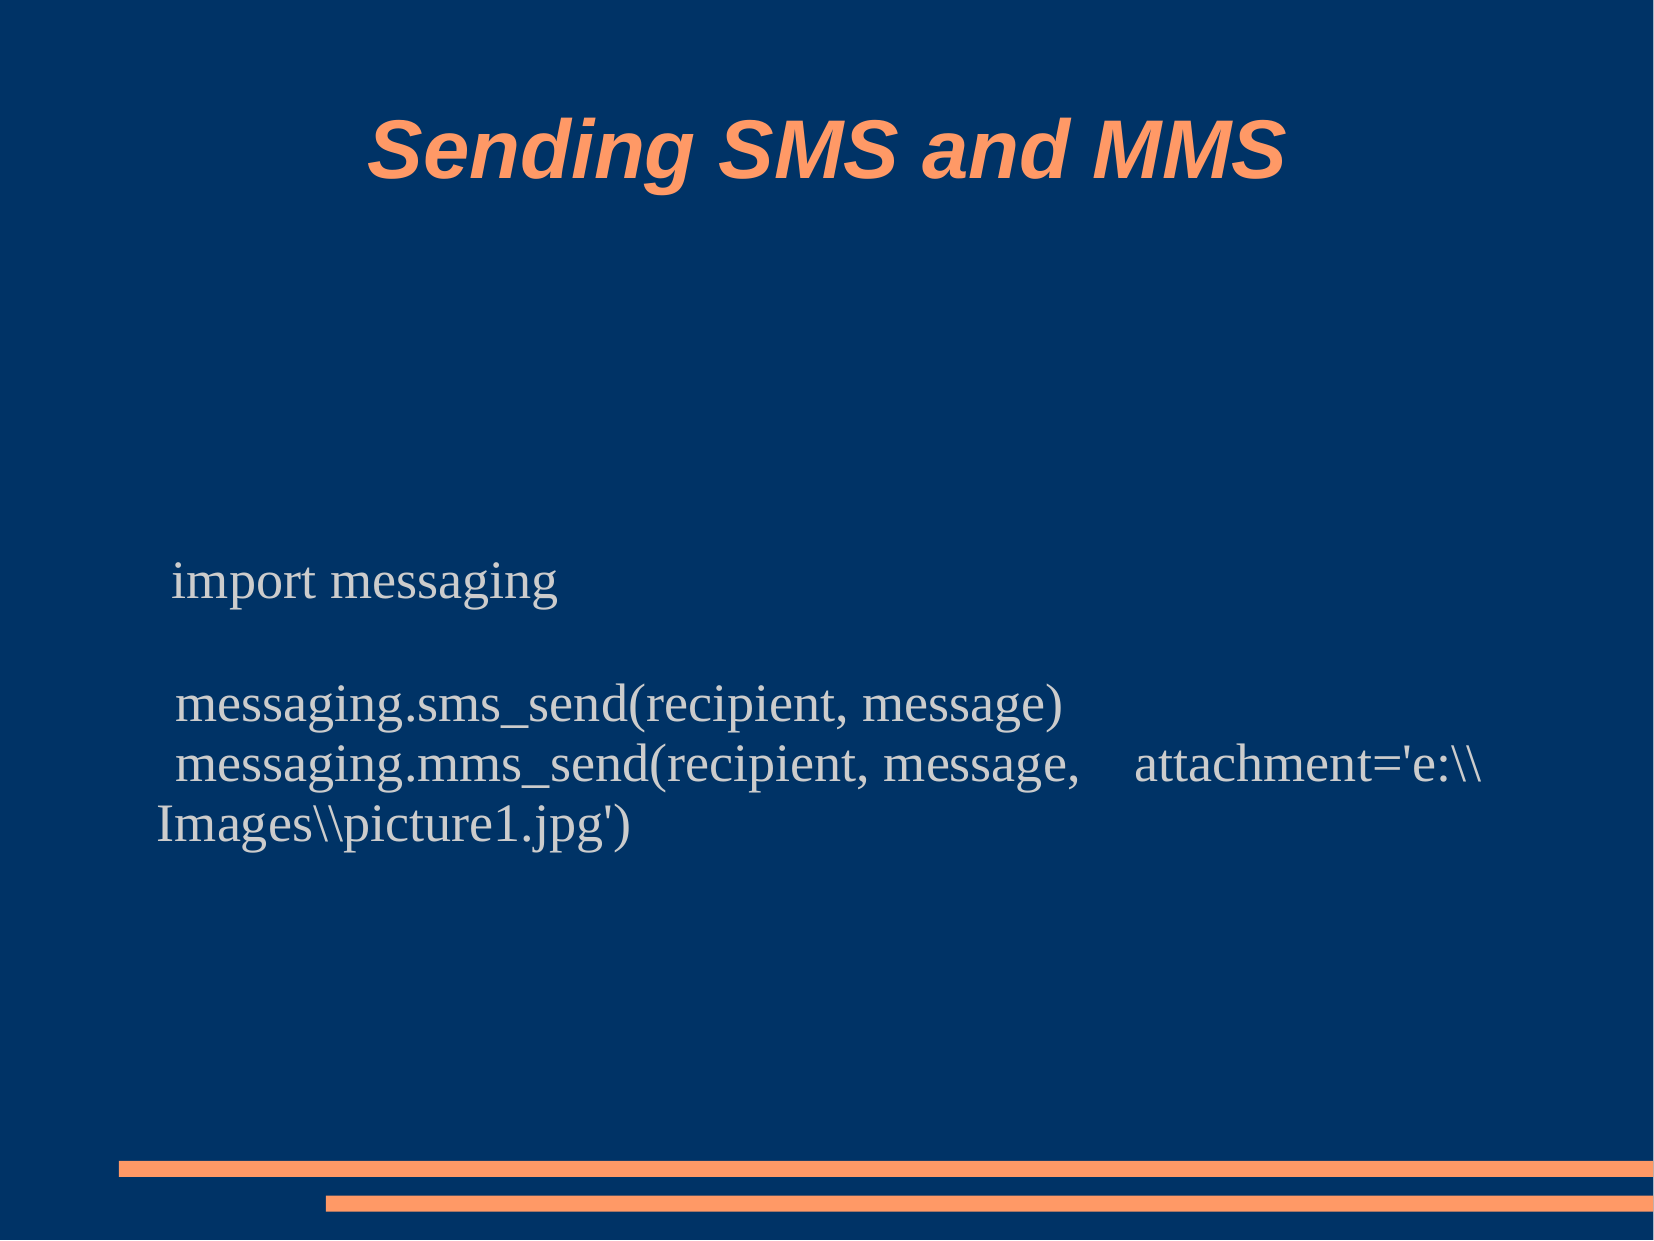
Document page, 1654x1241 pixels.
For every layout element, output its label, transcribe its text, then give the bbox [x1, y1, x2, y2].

title Sending SMS and MMS [121, 53, 1534, 247]
subtitle import messaging messaging.sms_send(recipient, message) messaging.mms_send(recipient, message, attachment='e:\\Images\\picture1.jpg') [121, 328, 1561, 1124]
